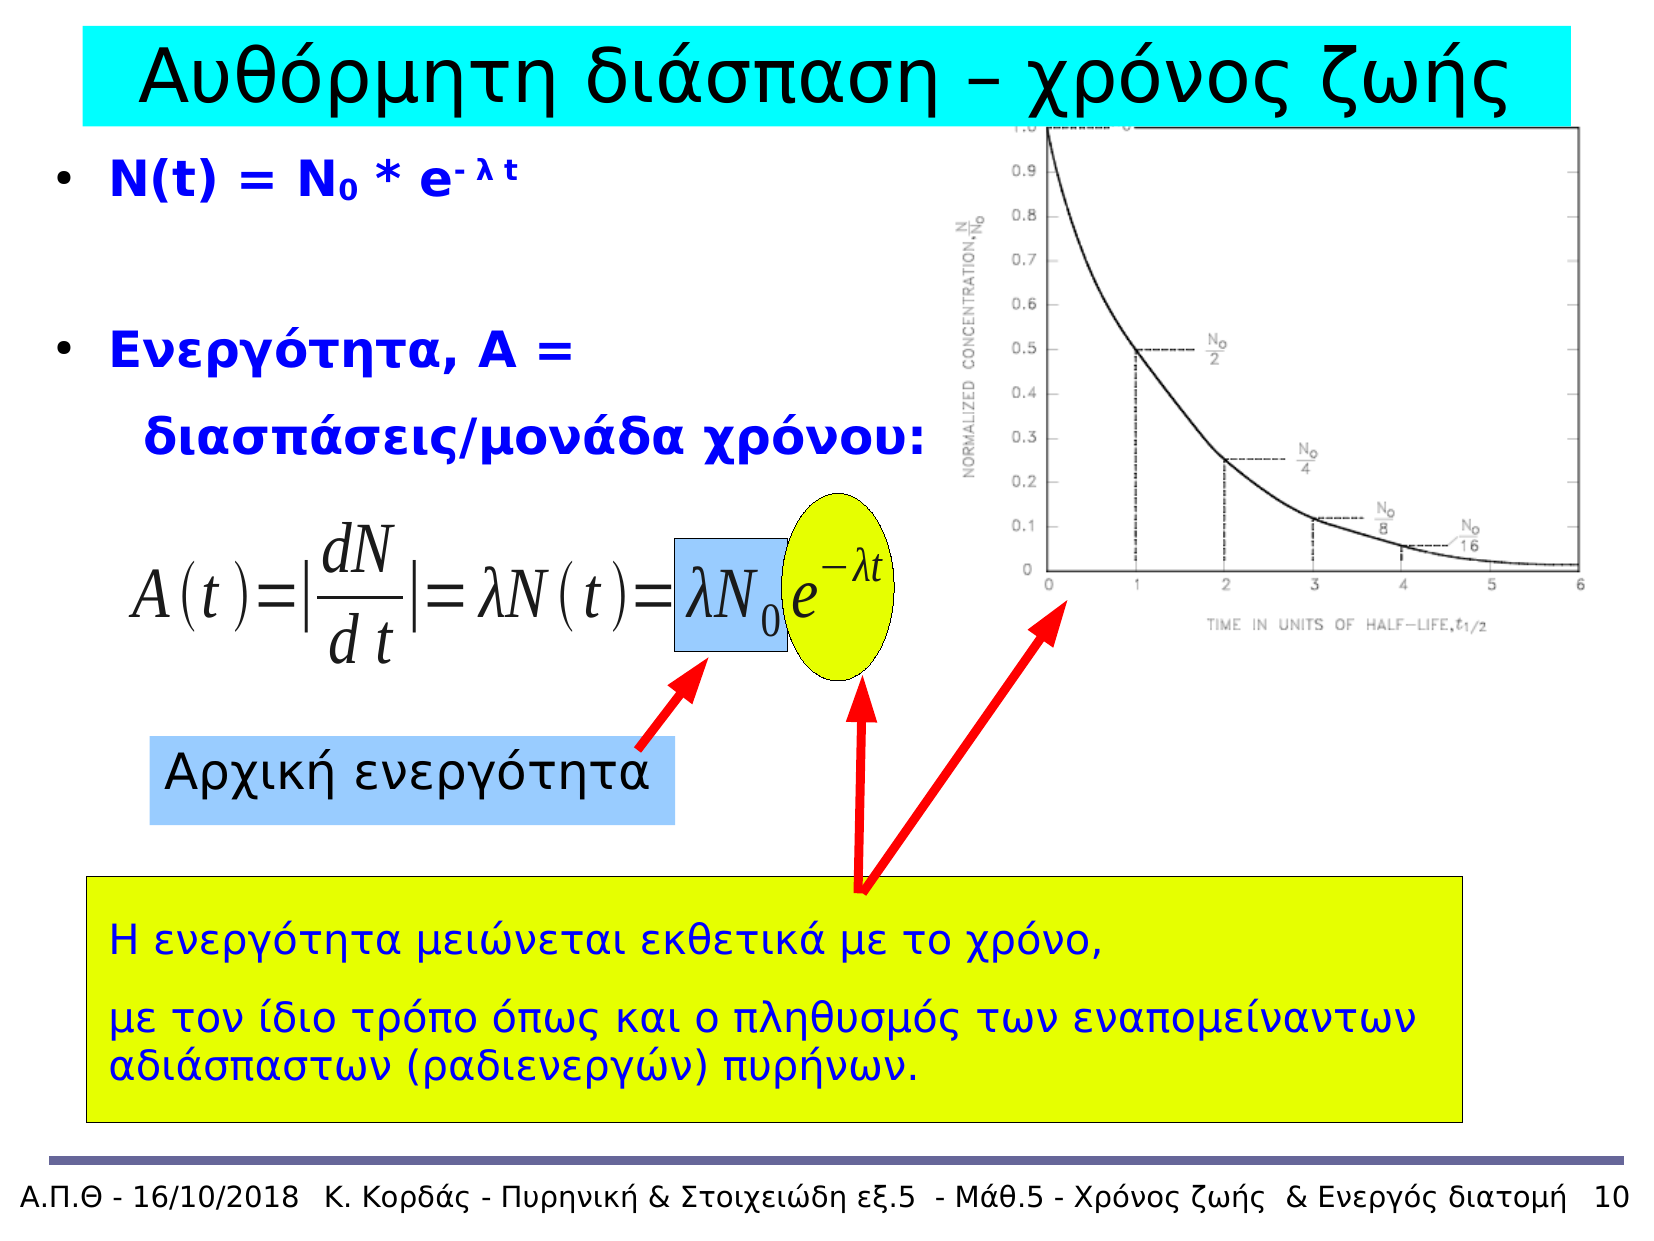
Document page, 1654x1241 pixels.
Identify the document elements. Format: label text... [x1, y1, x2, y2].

picture [937, 91, 1602, 150]
list N(t) = N0 * e- λ t Ενεργότητα, Α = διασπάσεις/μονάδα χρόνου: Η ενεργότητα μειώνεται εκθετικά με το χρόνο, με τον ίδιο τρόπο όπως και ο πληθυσμός των εναπομείναντων αδιάσπαστων (ραδιενεργών) πυρήνων. [37, 150, 1613, 1196]
chart [109, 509, 908, 681]
title Αυθόρμητη διάσπαση – χρόνος ζωής [82, 25, 1571, 127]
text_box Αρχική ενεργότητα [149, 736, 676, 826]
